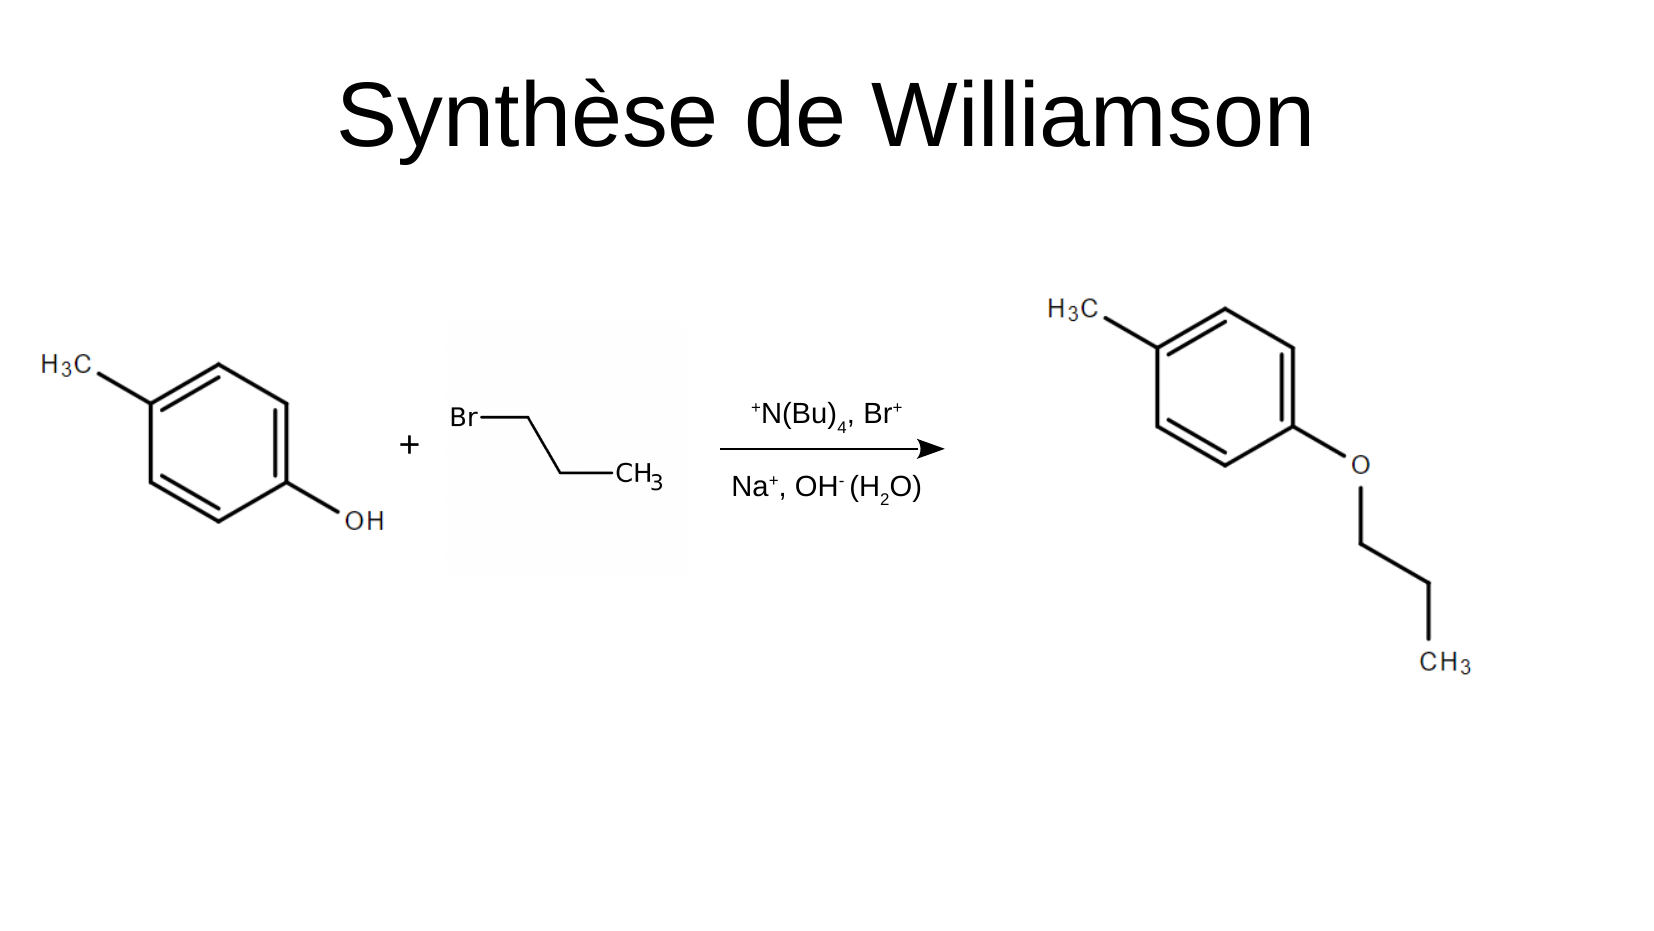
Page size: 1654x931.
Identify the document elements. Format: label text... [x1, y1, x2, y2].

text_box + [389, 415, 414, 473]
title Synthèse de Williamson [82, 37, 1571, 193]
picture [11, 304, 686, 579]
picture [1009, 236, 1524, 697]
text_box +N(Bu)4, Br+ Na+, OH- (H2O) [696, 389, 957, 582]
